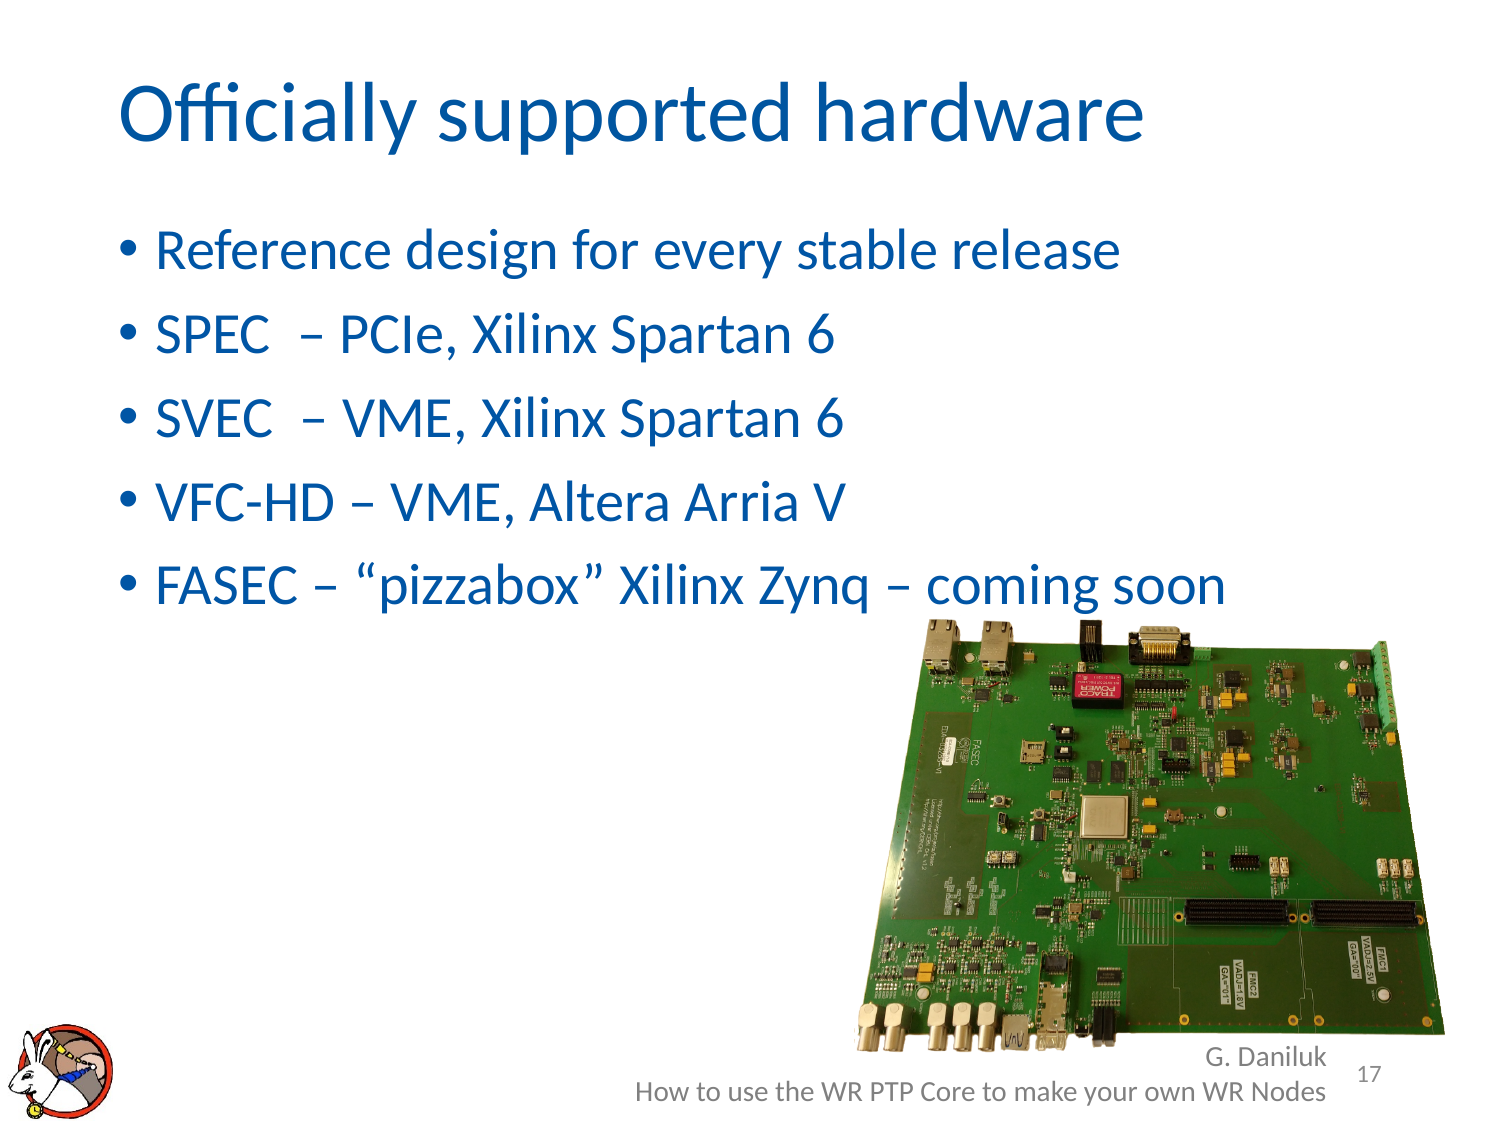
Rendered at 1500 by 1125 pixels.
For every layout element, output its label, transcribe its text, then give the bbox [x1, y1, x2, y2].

text_box G. Daniluk How to use the WR PTP Core to make your own WR Nodes [112, 1029, 1342, 1115]
picture [7, 1024, 113, 1121]
title Officially supported hardware [103, 59, 1397, 169]
picture [854, 613, 1454, 1057]
list Reference design for every stable release SPEC – PCIe, Xilinx Spartan 6 SVEC – VME, Xilinx Spartan 6 VFC-HD – VME, Altera Arria V FASEC – “pizzabox” Xilinx Zynq – coming soon [103, 211, 1397, 1014]
slide_number <number> [1342, 1042, 1397, 1103]
